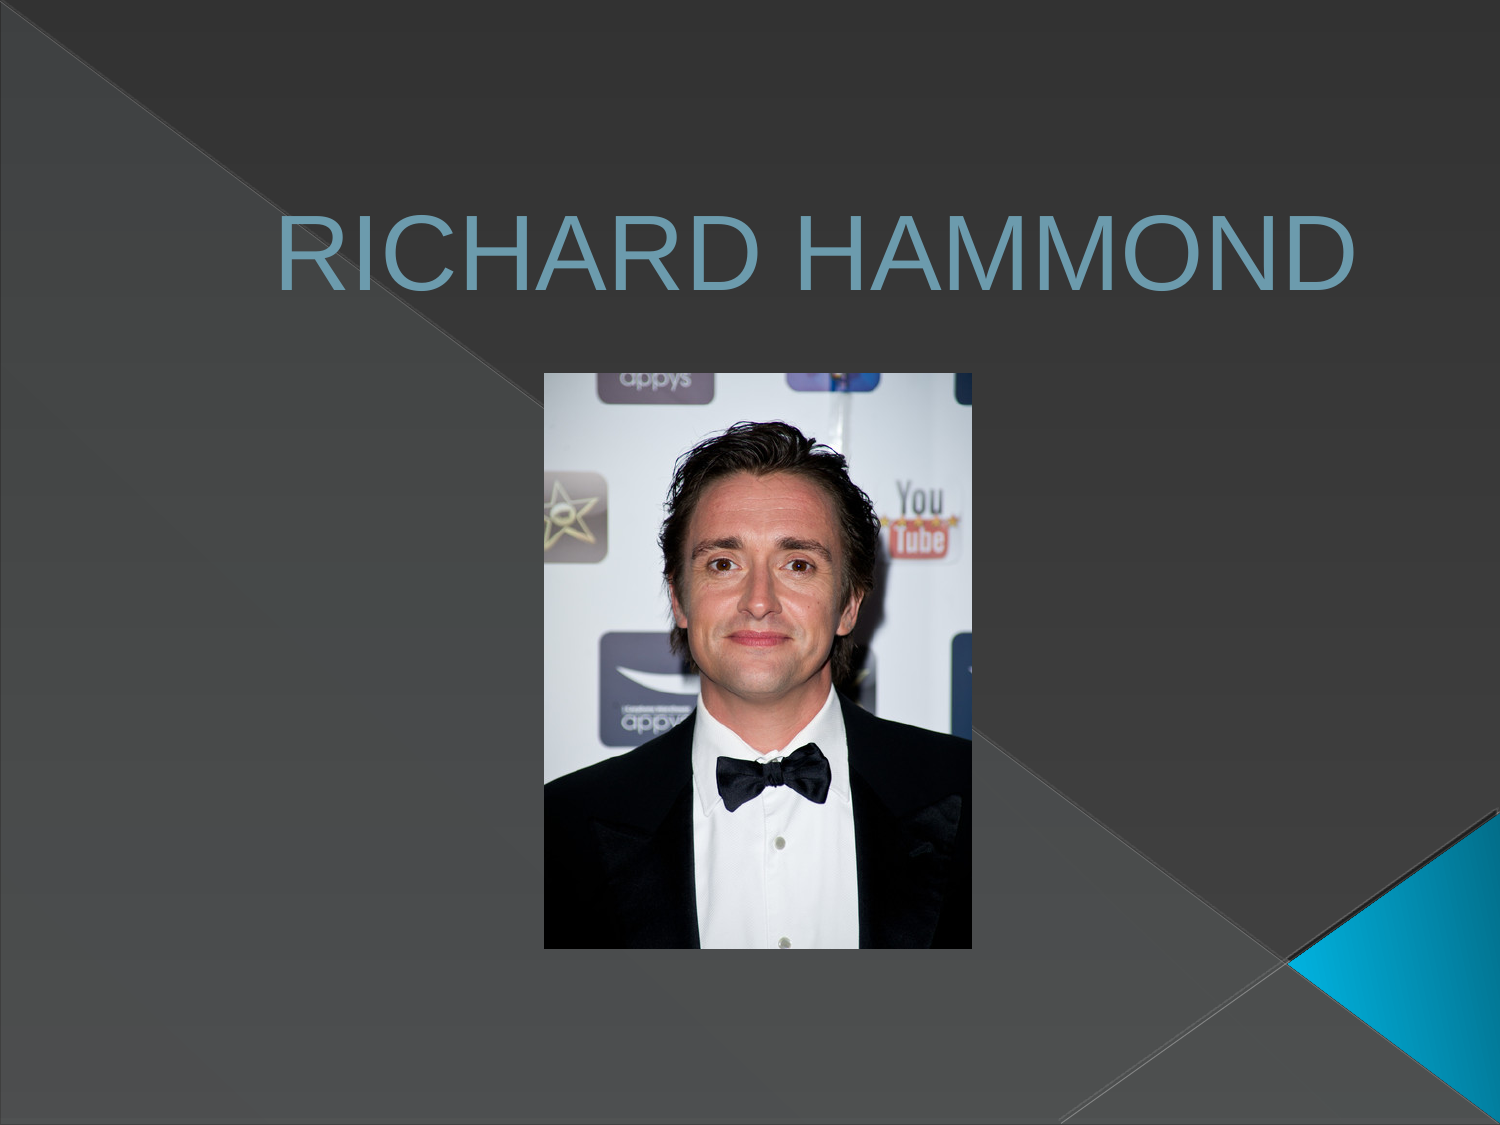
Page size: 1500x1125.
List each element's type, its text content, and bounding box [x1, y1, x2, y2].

title RICHARD HAMMOND [100, 78, 1376, 320]
picture [544, 373, 972, 949]
